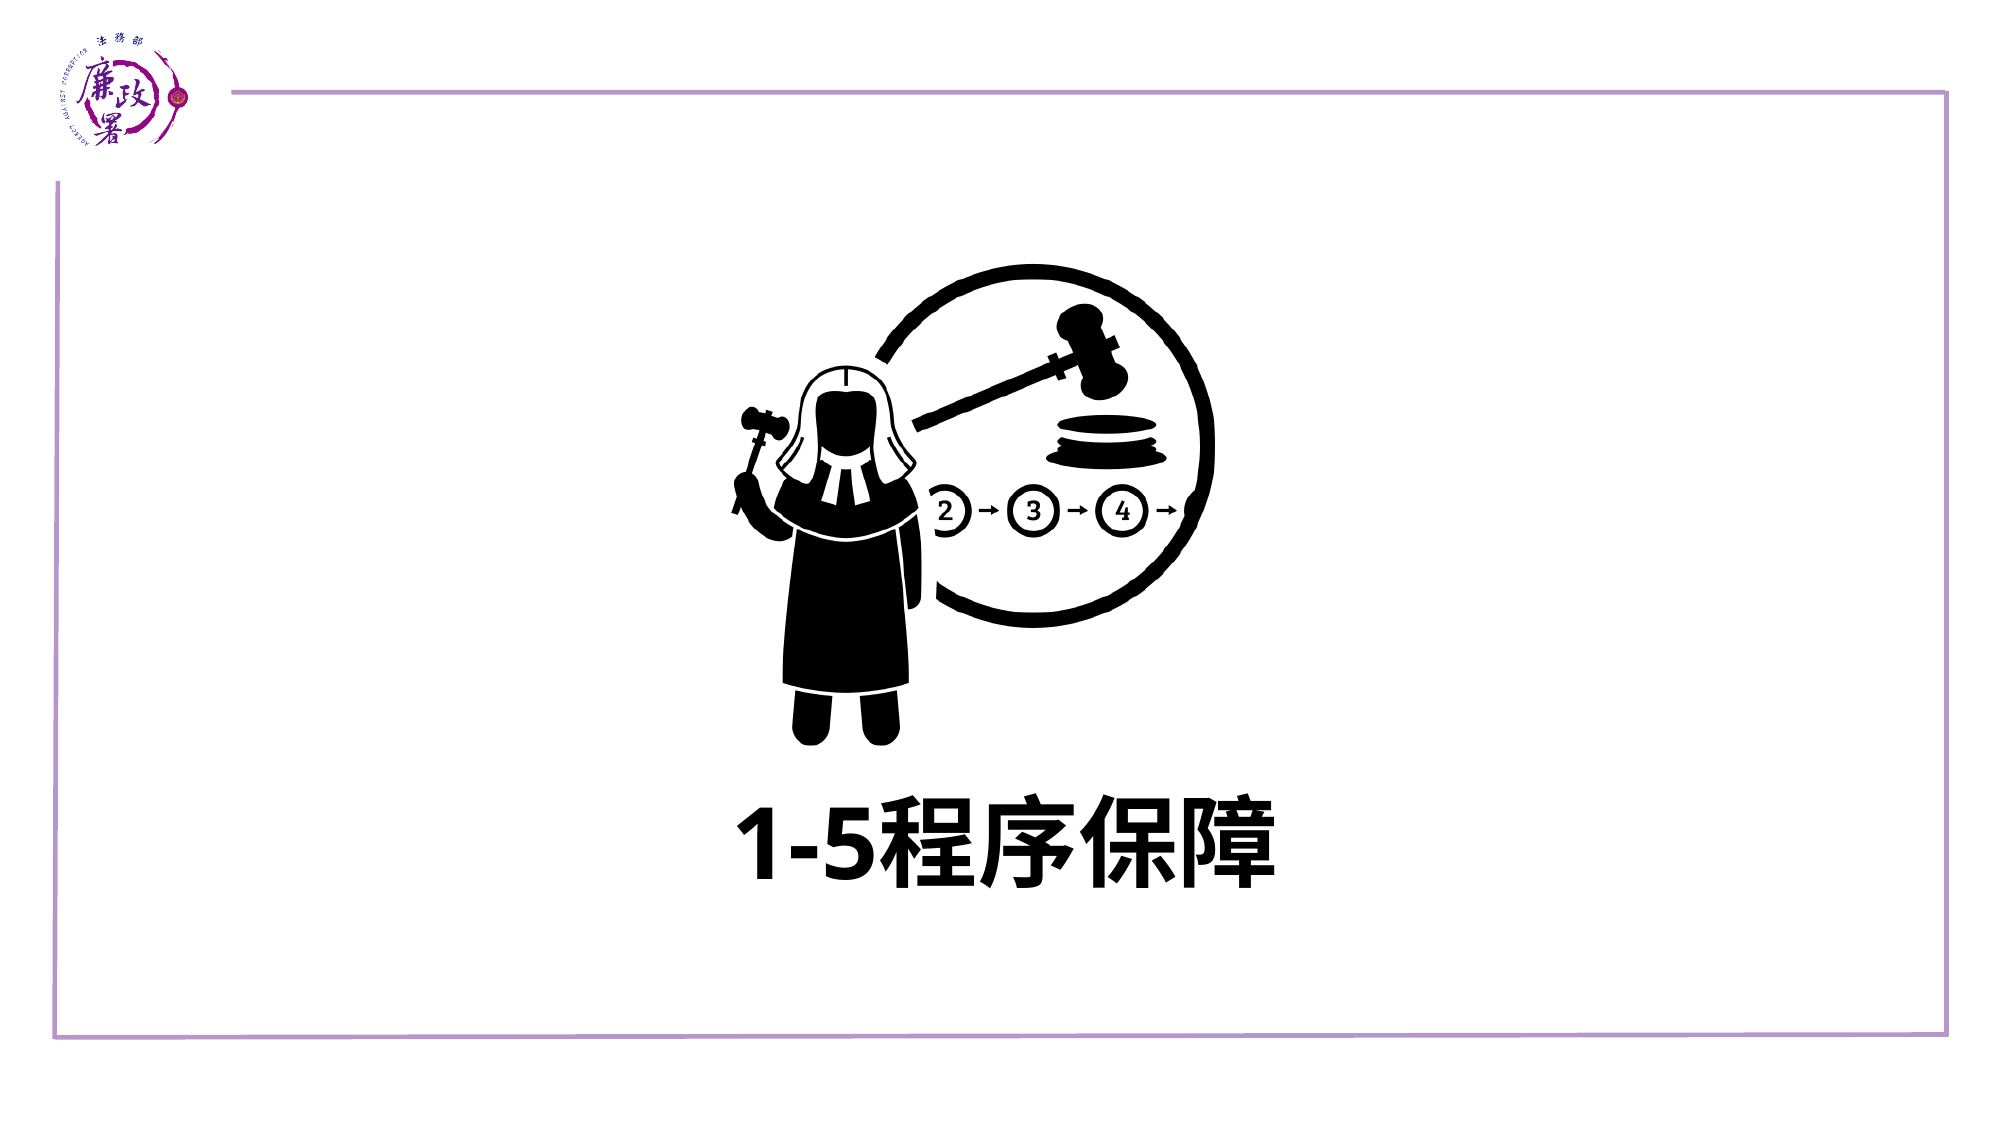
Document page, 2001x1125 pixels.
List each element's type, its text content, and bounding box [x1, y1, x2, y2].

picture [731, 263, 1215, 746]
text_box 1-5程序保障 [716, 771, 1294, 907]
picture [60, 32, 188, 146]
